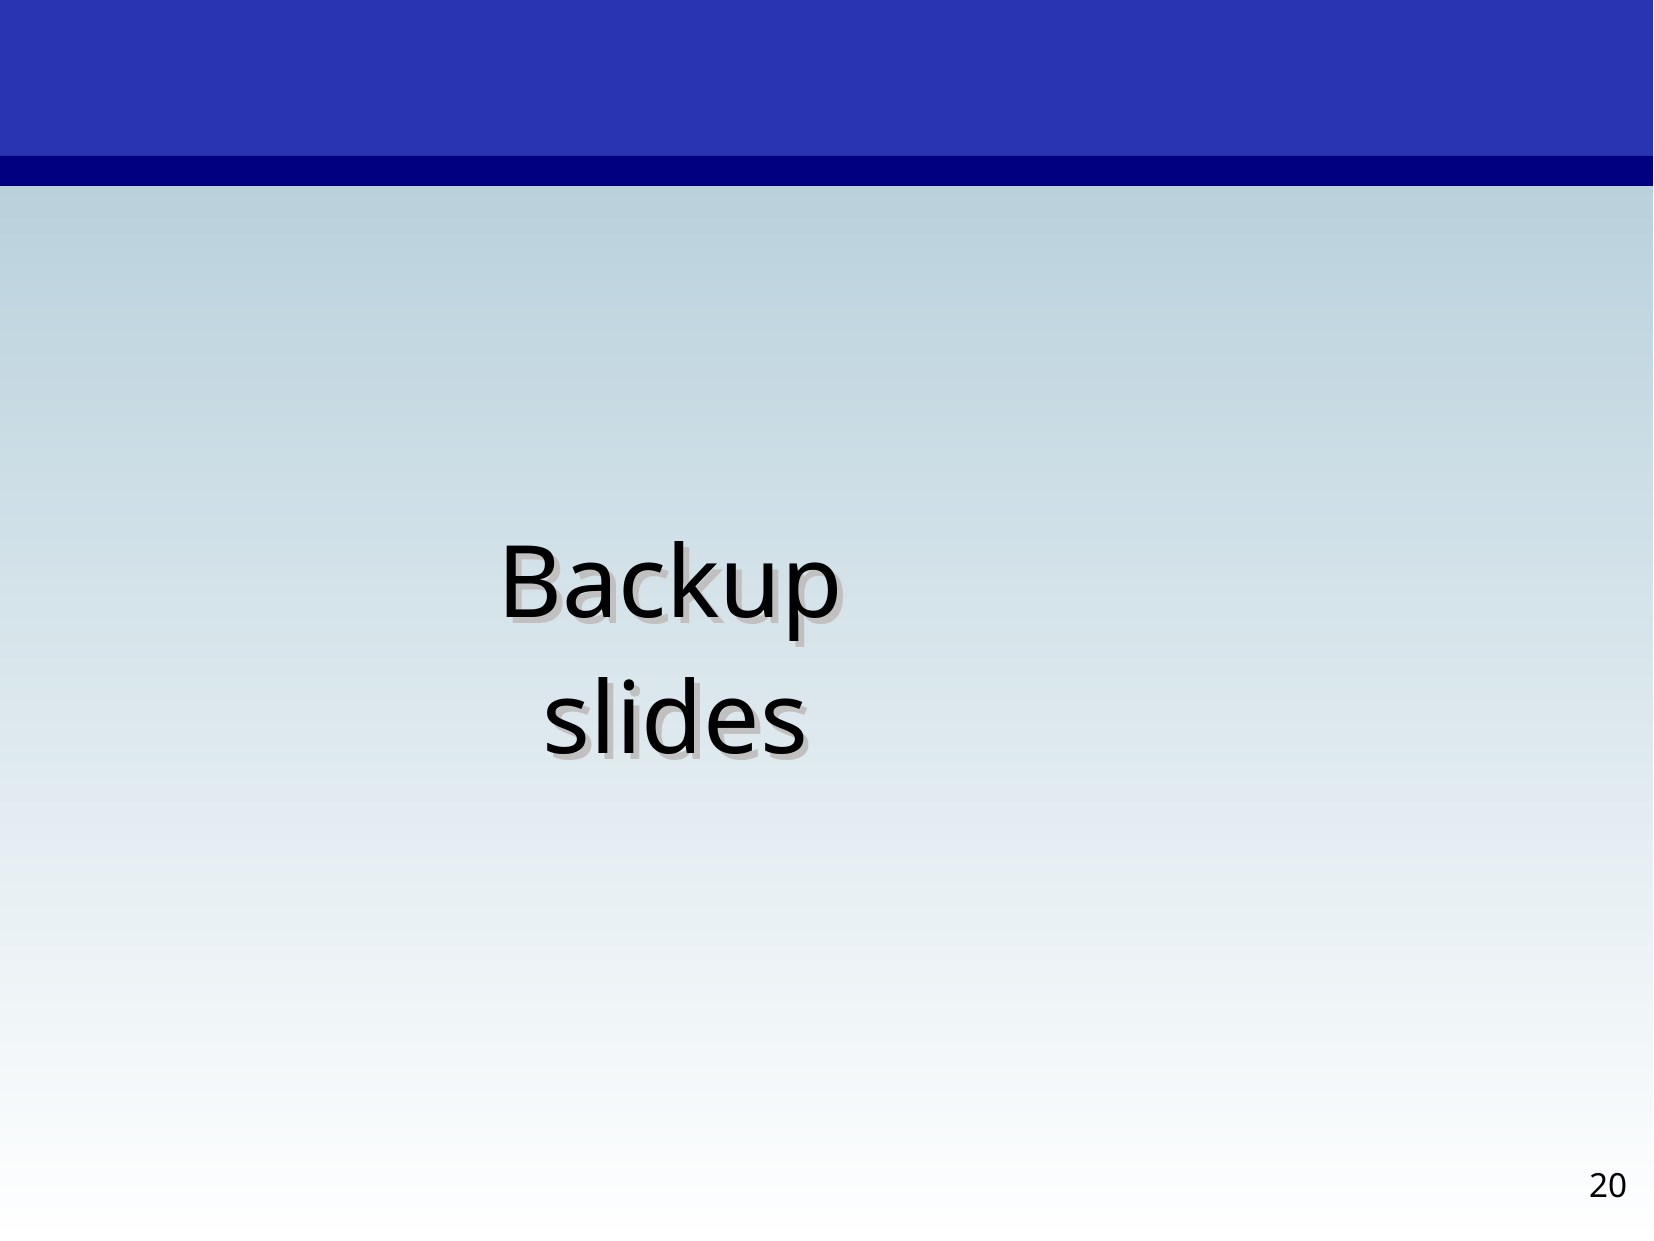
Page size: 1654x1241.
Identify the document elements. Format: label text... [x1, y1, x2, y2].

subtitle Backup slides [460, 494, 1112, 800]
